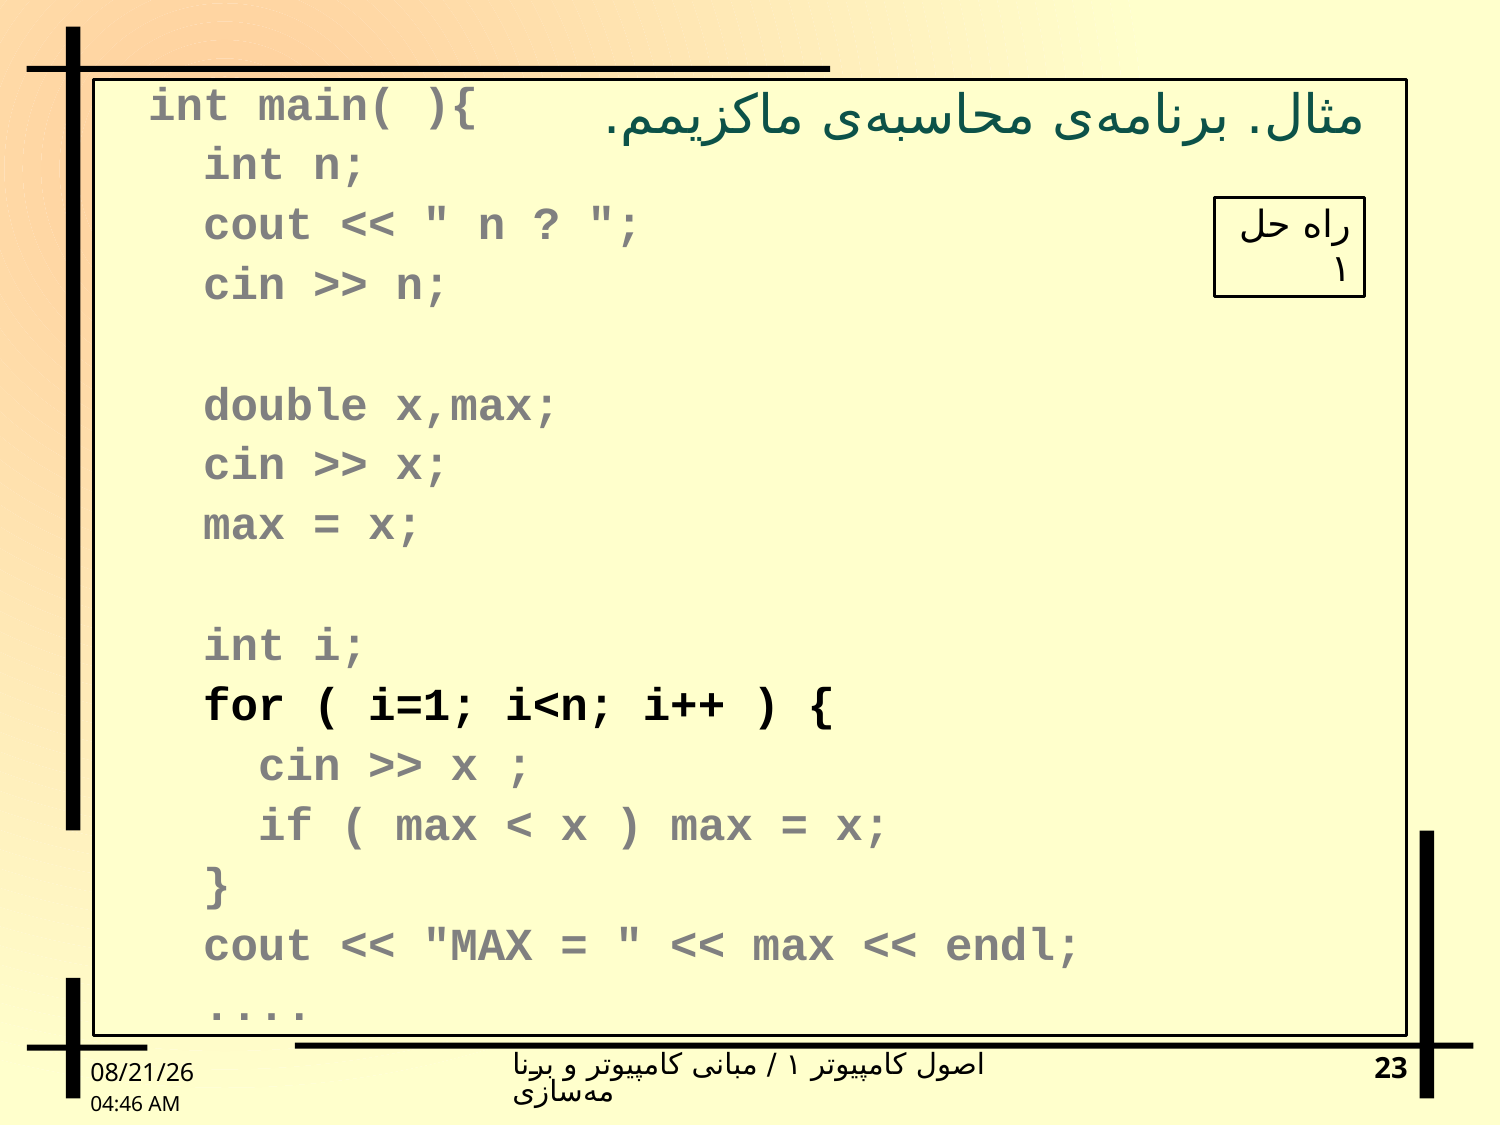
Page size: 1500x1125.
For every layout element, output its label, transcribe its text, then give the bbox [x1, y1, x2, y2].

list int main( ){ int n; cout << " n ? "; cin >> n; double x,max; cin >> x; max = x; int i; for ( i=1; i<n; i++ ) { cin >> x ; if ( max < x ) max = x; } cout << "MAX = " << max << endl; .... [93, 79, 1407, 1036]
text_box راه حل ۱ [1214, 197, 1365, 271]
list مثال. برنامه‌ی محاسبه‌ی ماکزیمم. [129, 83, 1419, 182]
